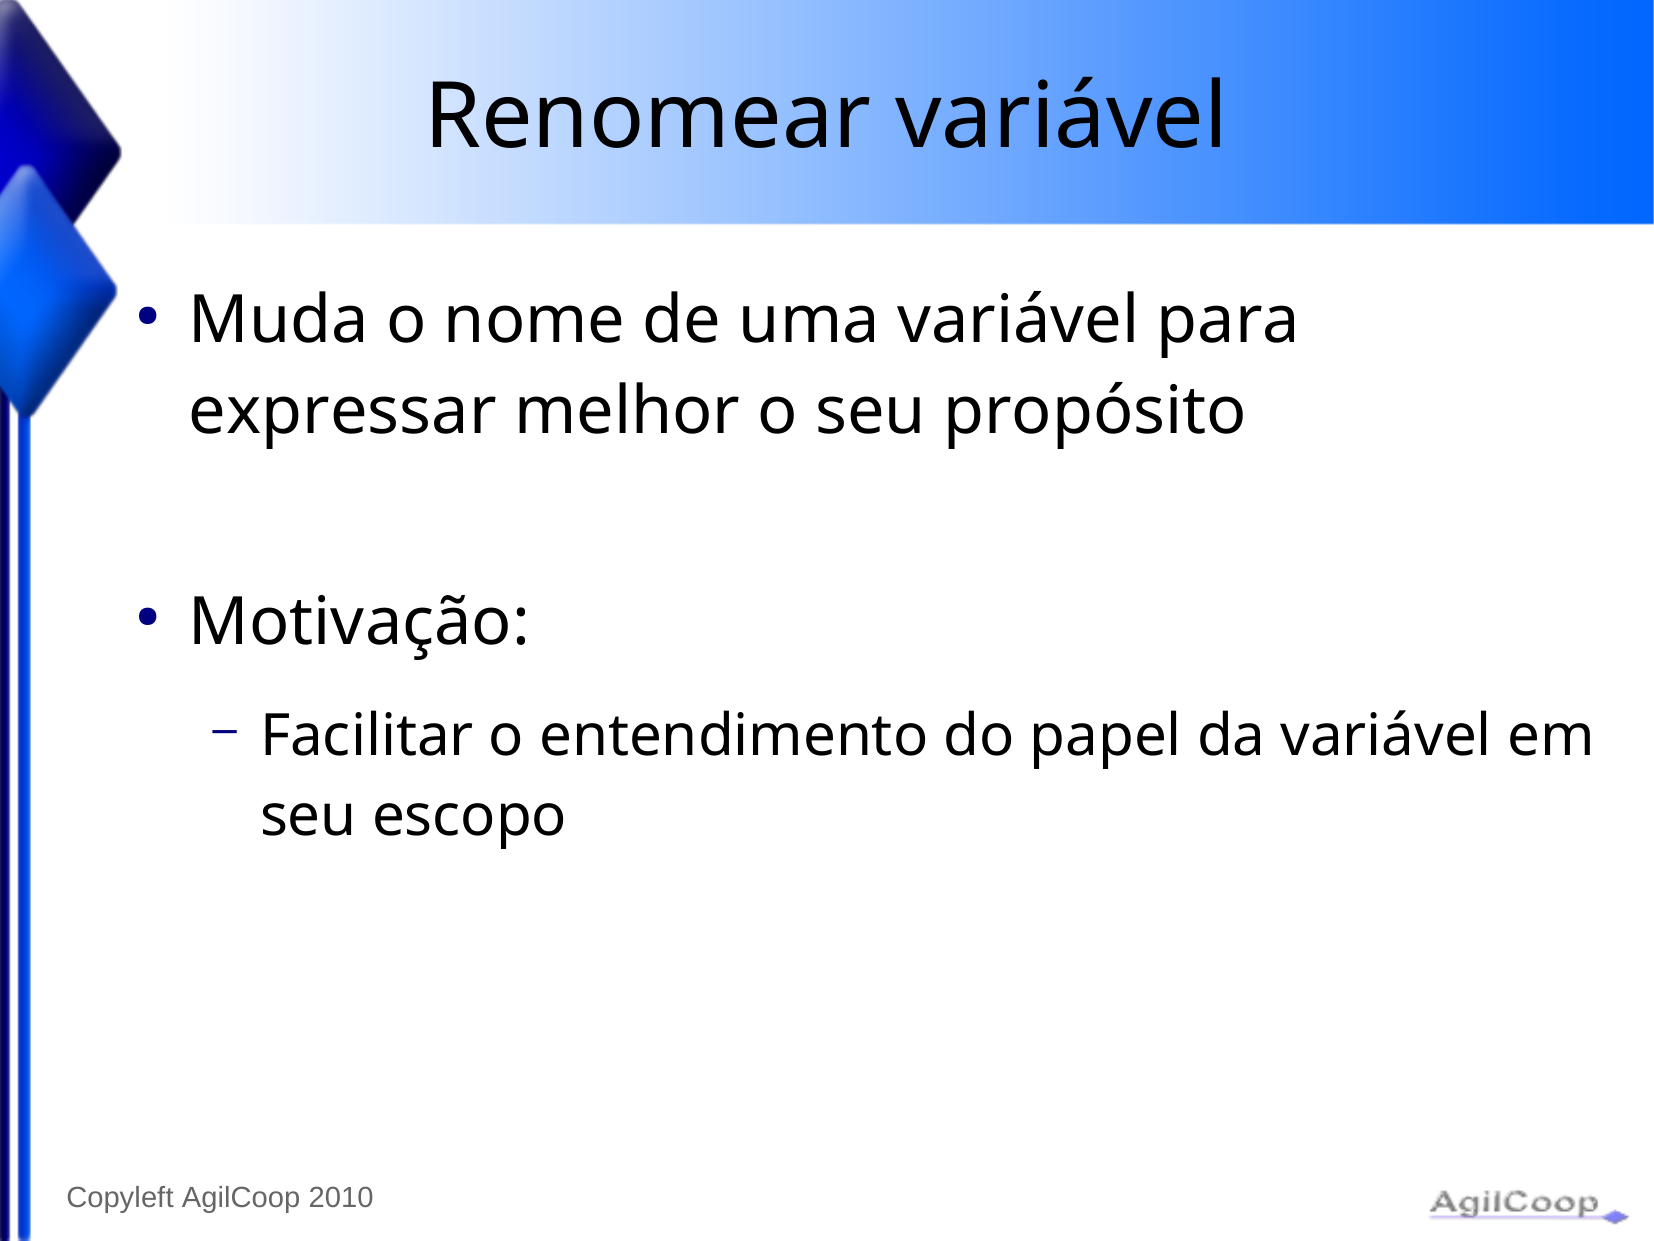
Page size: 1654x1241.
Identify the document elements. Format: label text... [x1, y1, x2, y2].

list Muda o nome de uma variável para expressar melhor o seu propósito Motivação: Facilitar o entendimento do papel da variável em seu escopo [118, 271, 1607, 1108]
picture [0, 0, 1654, 1241]
title Renomear variável [82, 8, 1571, 216]
